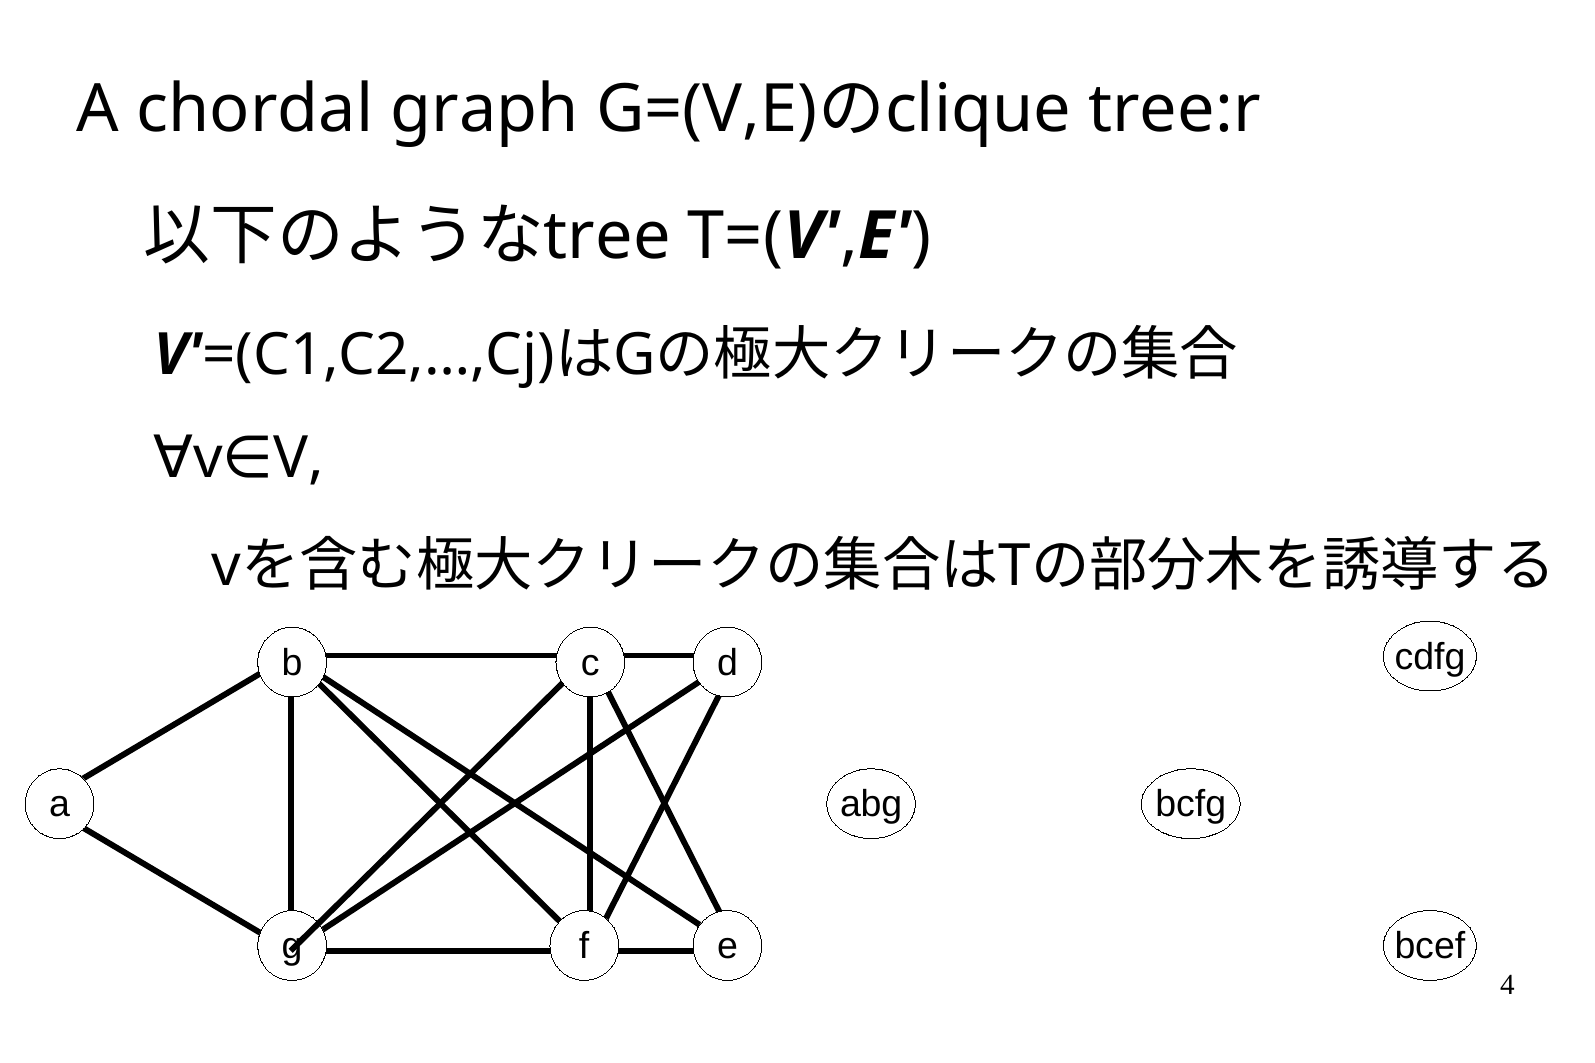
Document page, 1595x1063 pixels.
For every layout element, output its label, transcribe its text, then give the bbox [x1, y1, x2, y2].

text_box f [549, 910, 619, 981]
text_box d [693, 627, 762, 697]
text_box b [257, 627, 327, 697]
text_box g [257, 910, 327, 981]
text_box g [286, 940, 296, 956]
text_box a [25, 768, 94, 839]
list A chordal graph G=(V,E)のclique tree:r 以下のようなtree T=(V',E') V'=(C1,C2,…,Cj)はGの極大クリークの集合 ∀v∈V, vを含む極大クリークの集合はTの部分木を誘導する [59, 54, 1565, 493]
text_box cdfg [1383, 621, 1477, 691]
text_box abg [826, 768, 916, 839]
text_box bcef [1383, 910, 1477, 981]
text_box e [693, 910, 762, 981]
text_box c [555, 627, 625, 697]
text_box bcfg [1141, 768, 1241, 839]
